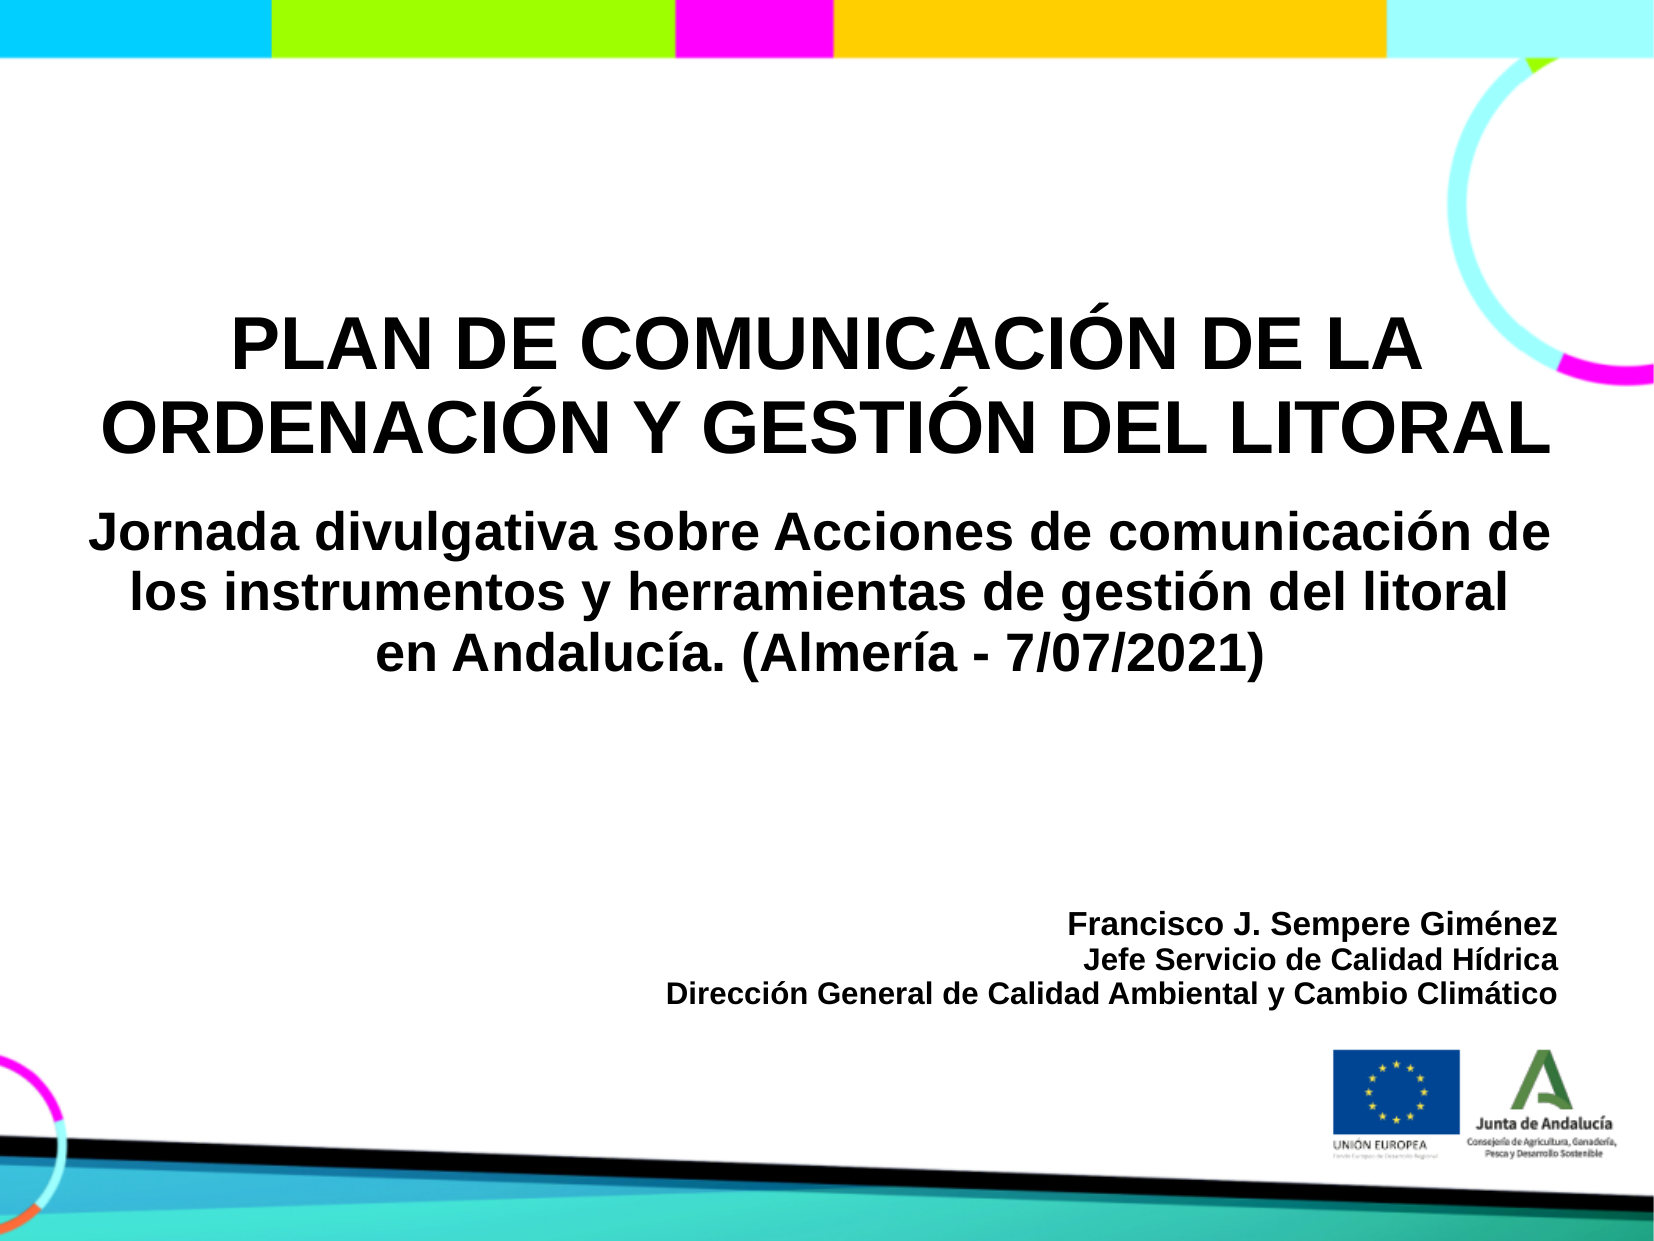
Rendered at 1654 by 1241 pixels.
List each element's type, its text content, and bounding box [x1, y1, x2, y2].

text_box Francisco J. Sempere Giménez Jefe Servicio de Calidad Hídrica Dirección General de Calidad Ambiental y Cambio Climático [82, 885, 1560, 1031]
text_box Jornada divulgativa sobre Acciones de comunicación de los instrumentos y herramientas de gestión del litoral en Andalucía. (Almería - 7/07/2021) [76, 501, 1565, 683]
subtitle PLAN DE COMUNICACIÓN DE LA ORDENACIÓN Y GESTIÓN DEL LITORAL [82, 301, 1571, 554]
